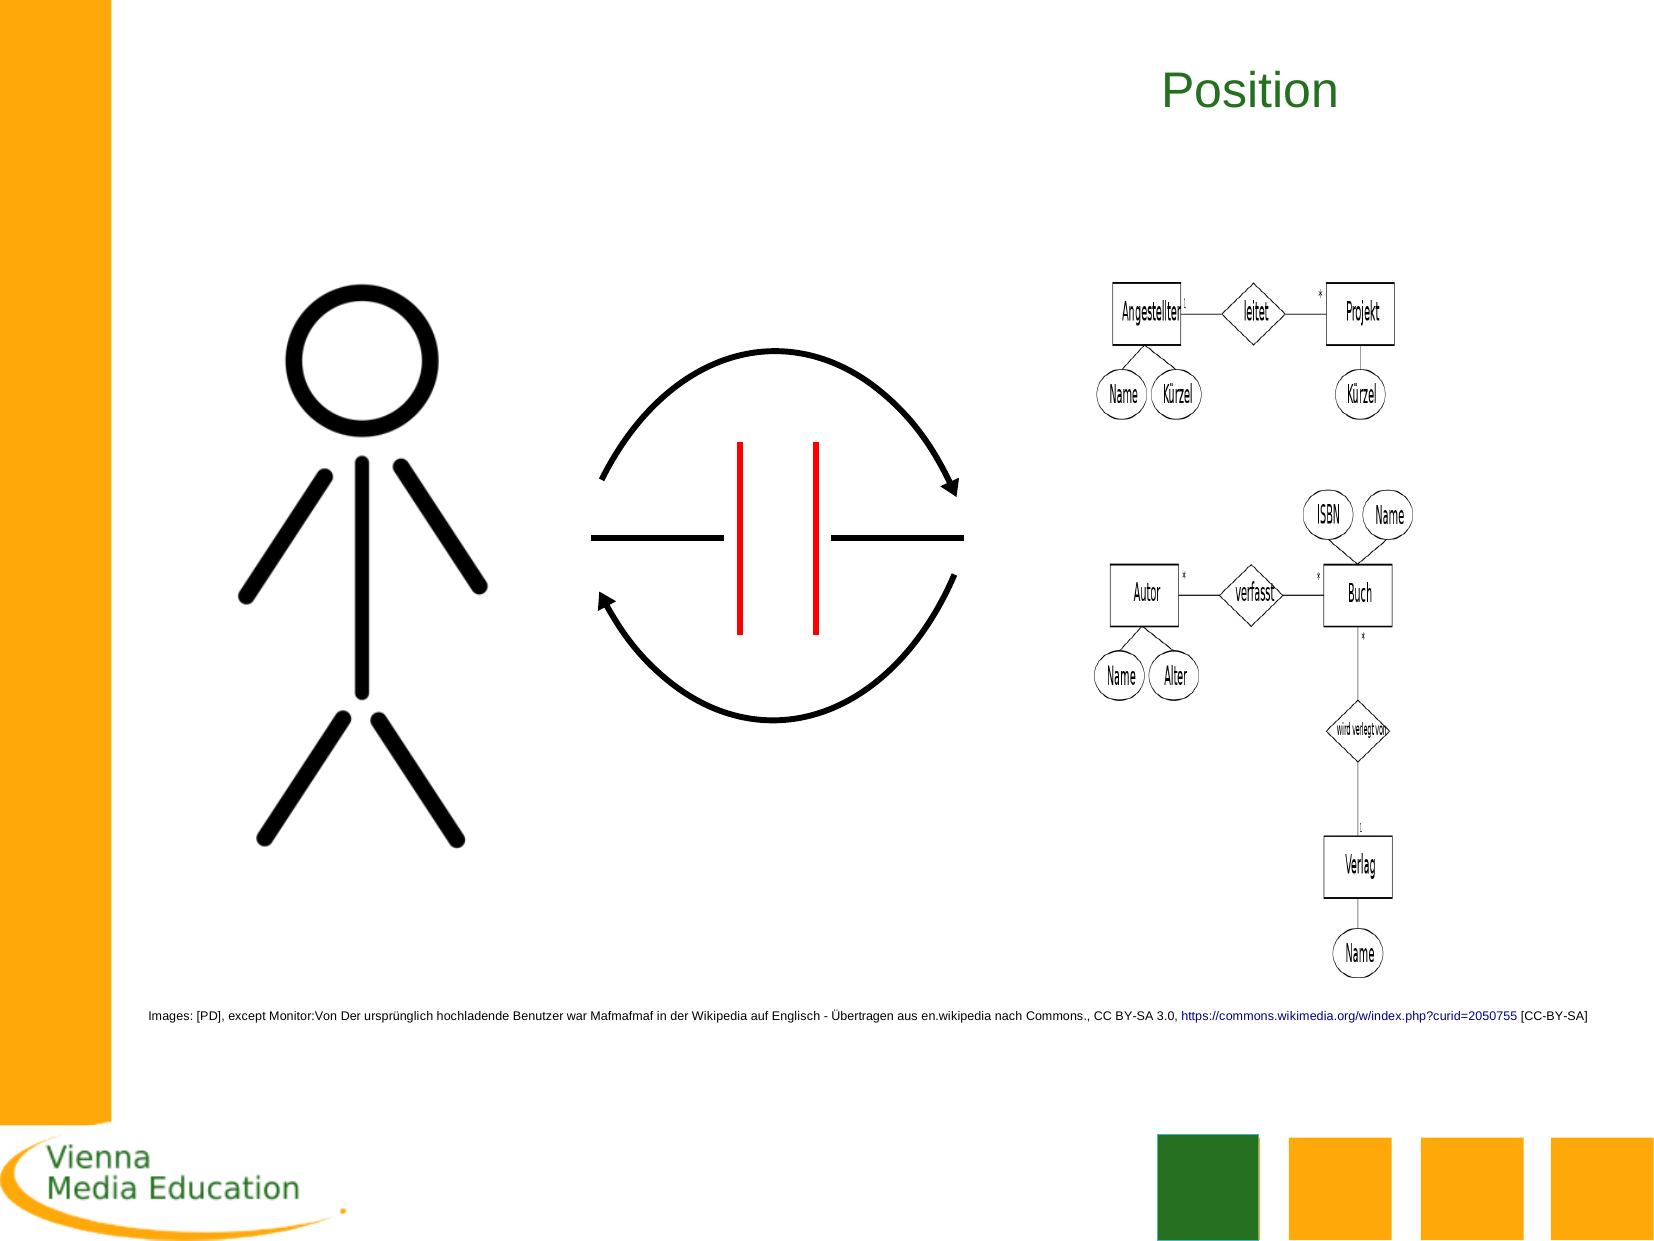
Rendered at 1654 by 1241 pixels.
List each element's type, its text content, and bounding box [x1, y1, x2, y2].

text_box Position [1161, 62, 1441, 125]
text_box Images: [PD], except Monitor:Von Der ursprünglich hochladende Benutzer war Mafmafmaf in der Wikipedia auf Englisch - Übertragen aus en.wikipedia nach Commons., CC BY-SA 3.0, https://commons.wikimedia.org/w/index.php?curid=2050755 [CC-BY-SA] [148, 1009, 1579, 1022]
picture [1094, 282, 1413, 978]
picture [0, 1114, 398, 1241]
text_box [1157, 1134, 1259, 1241]
picture [223, 268, 503, 861]
